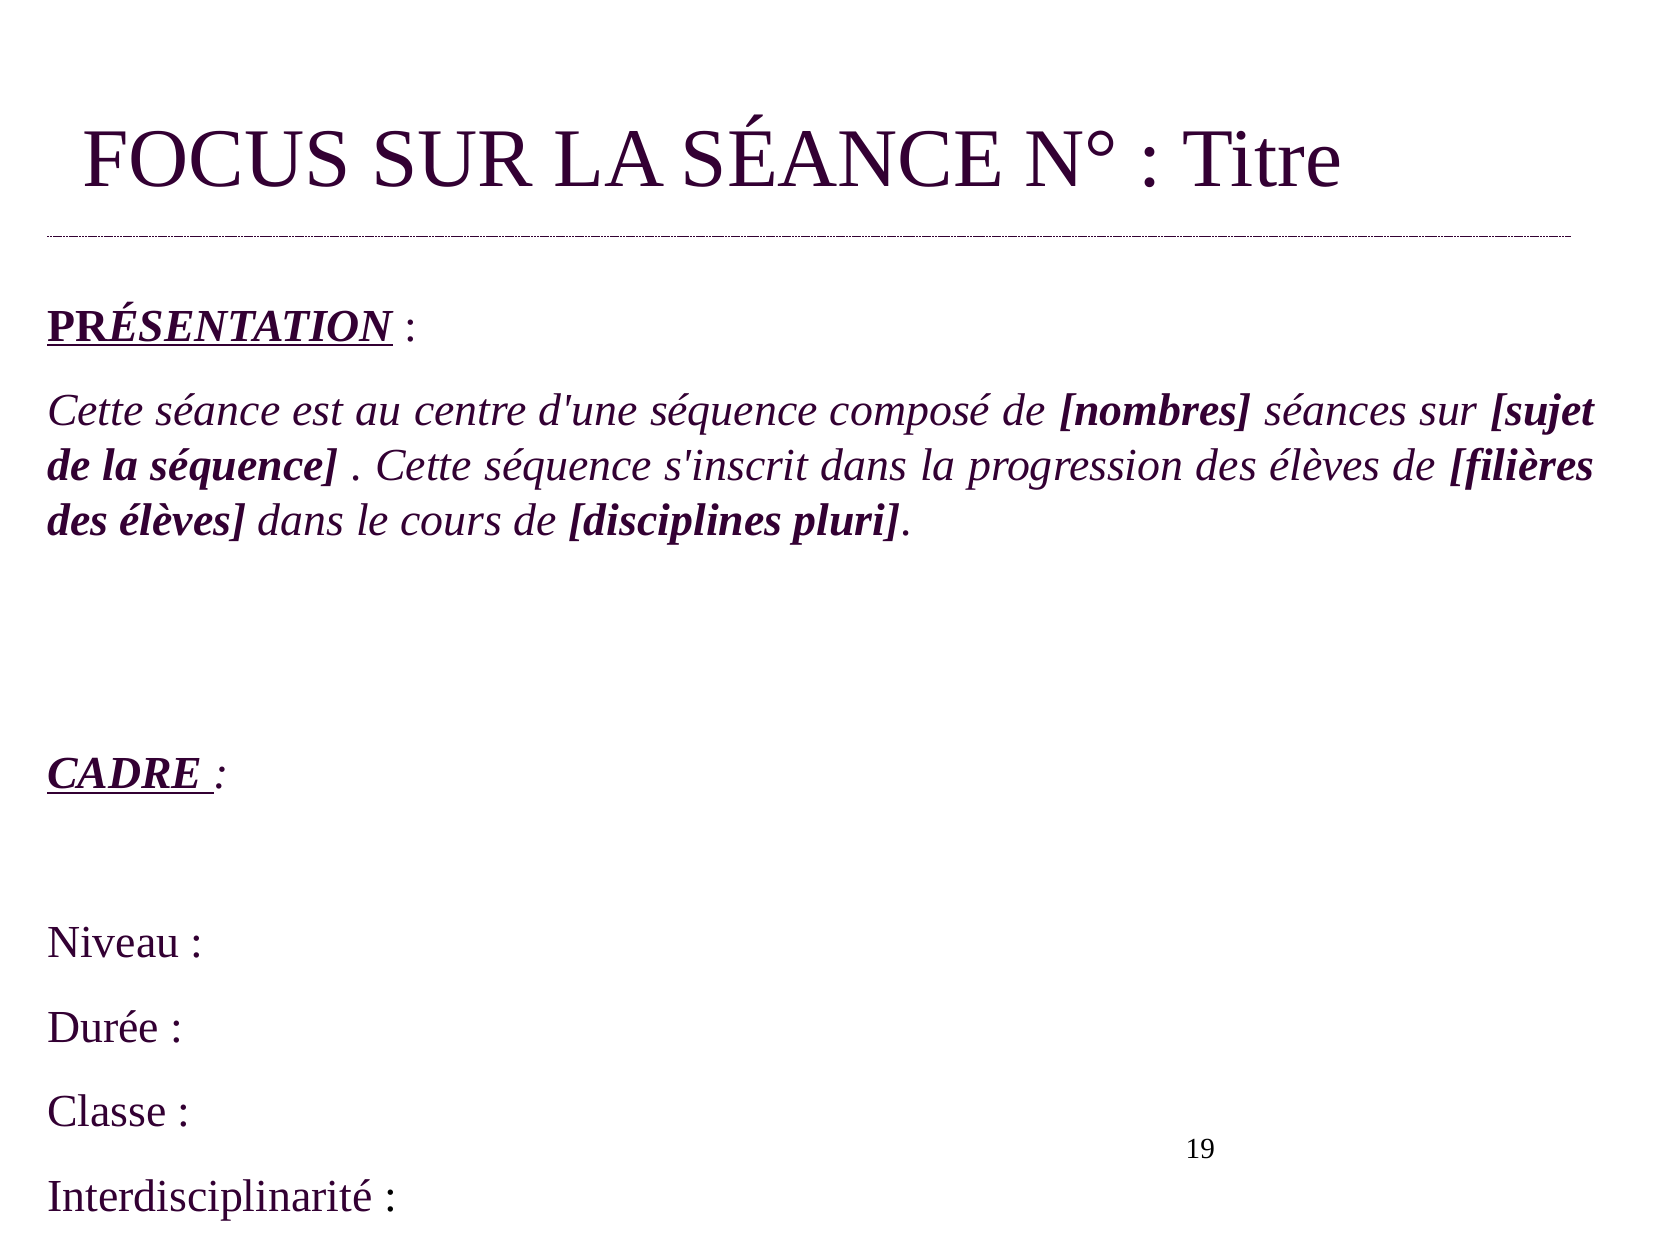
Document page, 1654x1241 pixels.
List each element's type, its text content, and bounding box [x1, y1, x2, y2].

text_box [1185, 1129, 1571, 1216]
subtitle PRÉSENTATION : Cette séance est au centre d'une séquence composé de [nombres] séances sur [sujet de la séquence] . Cette séquence s'inscrit dans la progression des élèves de [filières des élèves] dans le cours de [disciplines pluri]. CADRE : Niveau : Durée : Classe : Interdisciplinarité : [47, 295, 1595, 969]
title FOCUS SUR LA SÉANCE N° : Titre [82, 49, 1571, 257]
